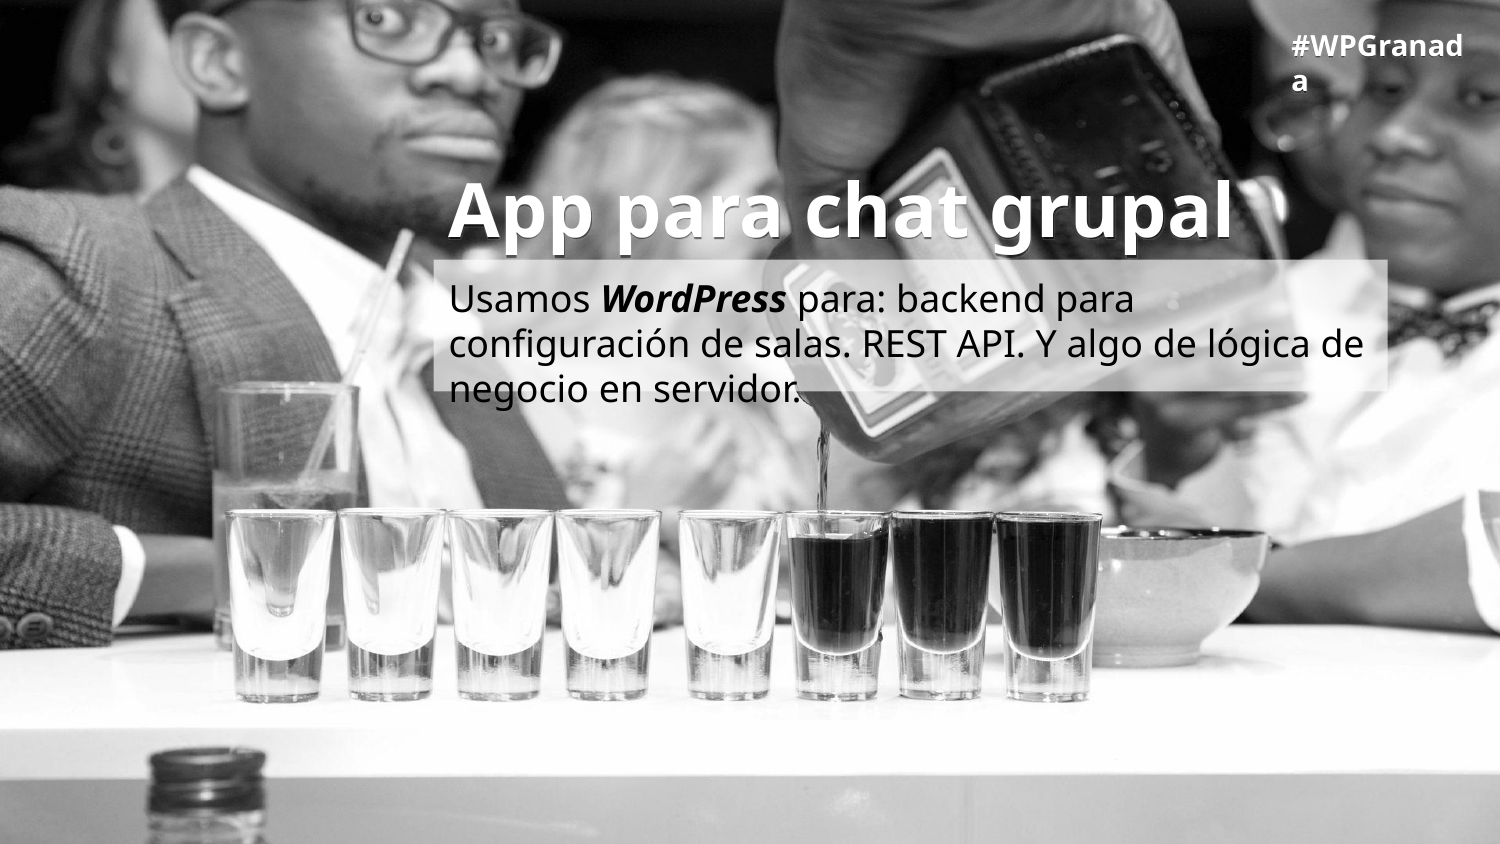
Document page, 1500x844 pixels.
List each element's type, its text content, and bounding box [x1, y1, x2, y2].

title App para chat grupal [433, 118, 1388, 259]
text_box #WPGranada [1276, 12, 1480, 66]
picture [0, 0, 1500, 844]
subtitle Usamos WordPress para: backend para configuración de salas. REST API. Y algo de lógica de negocio en servidor. [433, 259, 1388, 392]
